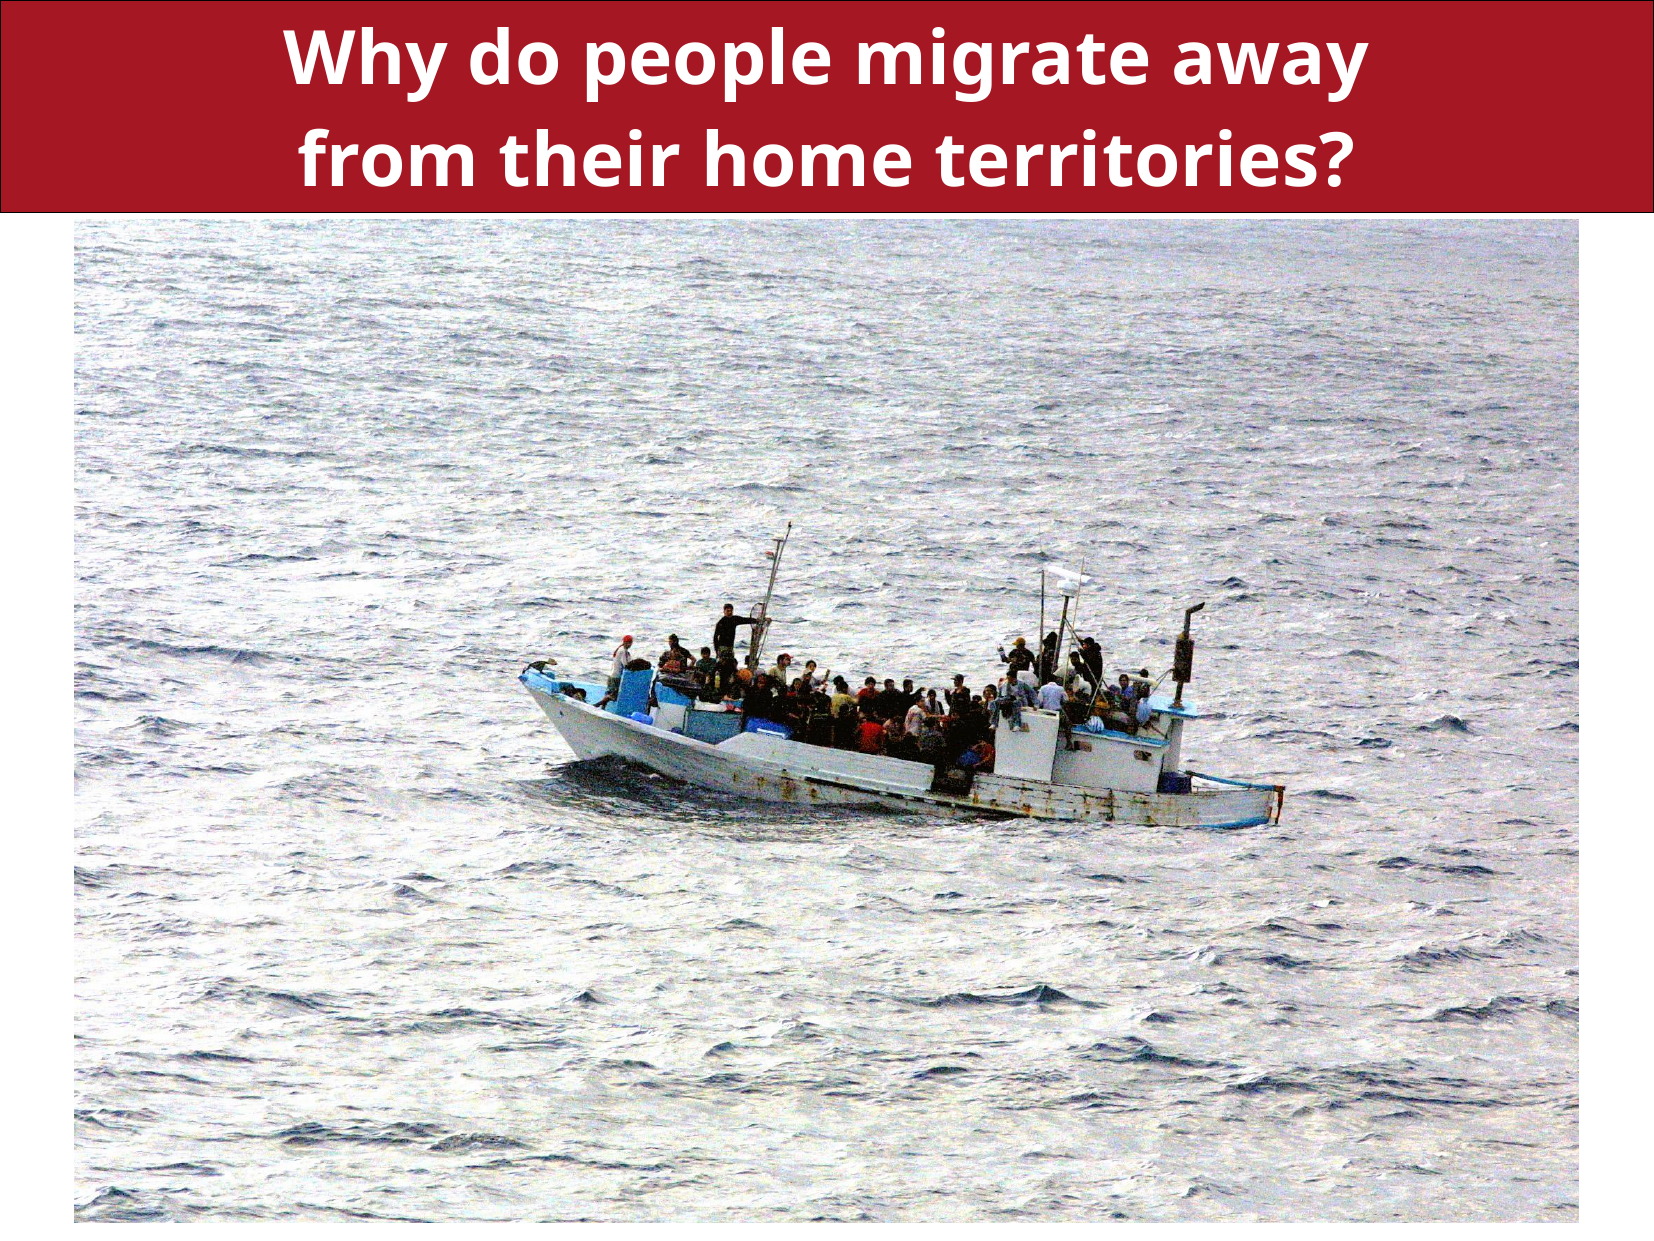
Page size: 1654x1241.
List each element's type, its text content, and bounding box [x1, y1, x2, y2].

title Why do people migrate away from their home territories? [236, 23, 1418, 189]
picture [74, 219, 1579, 1223]
